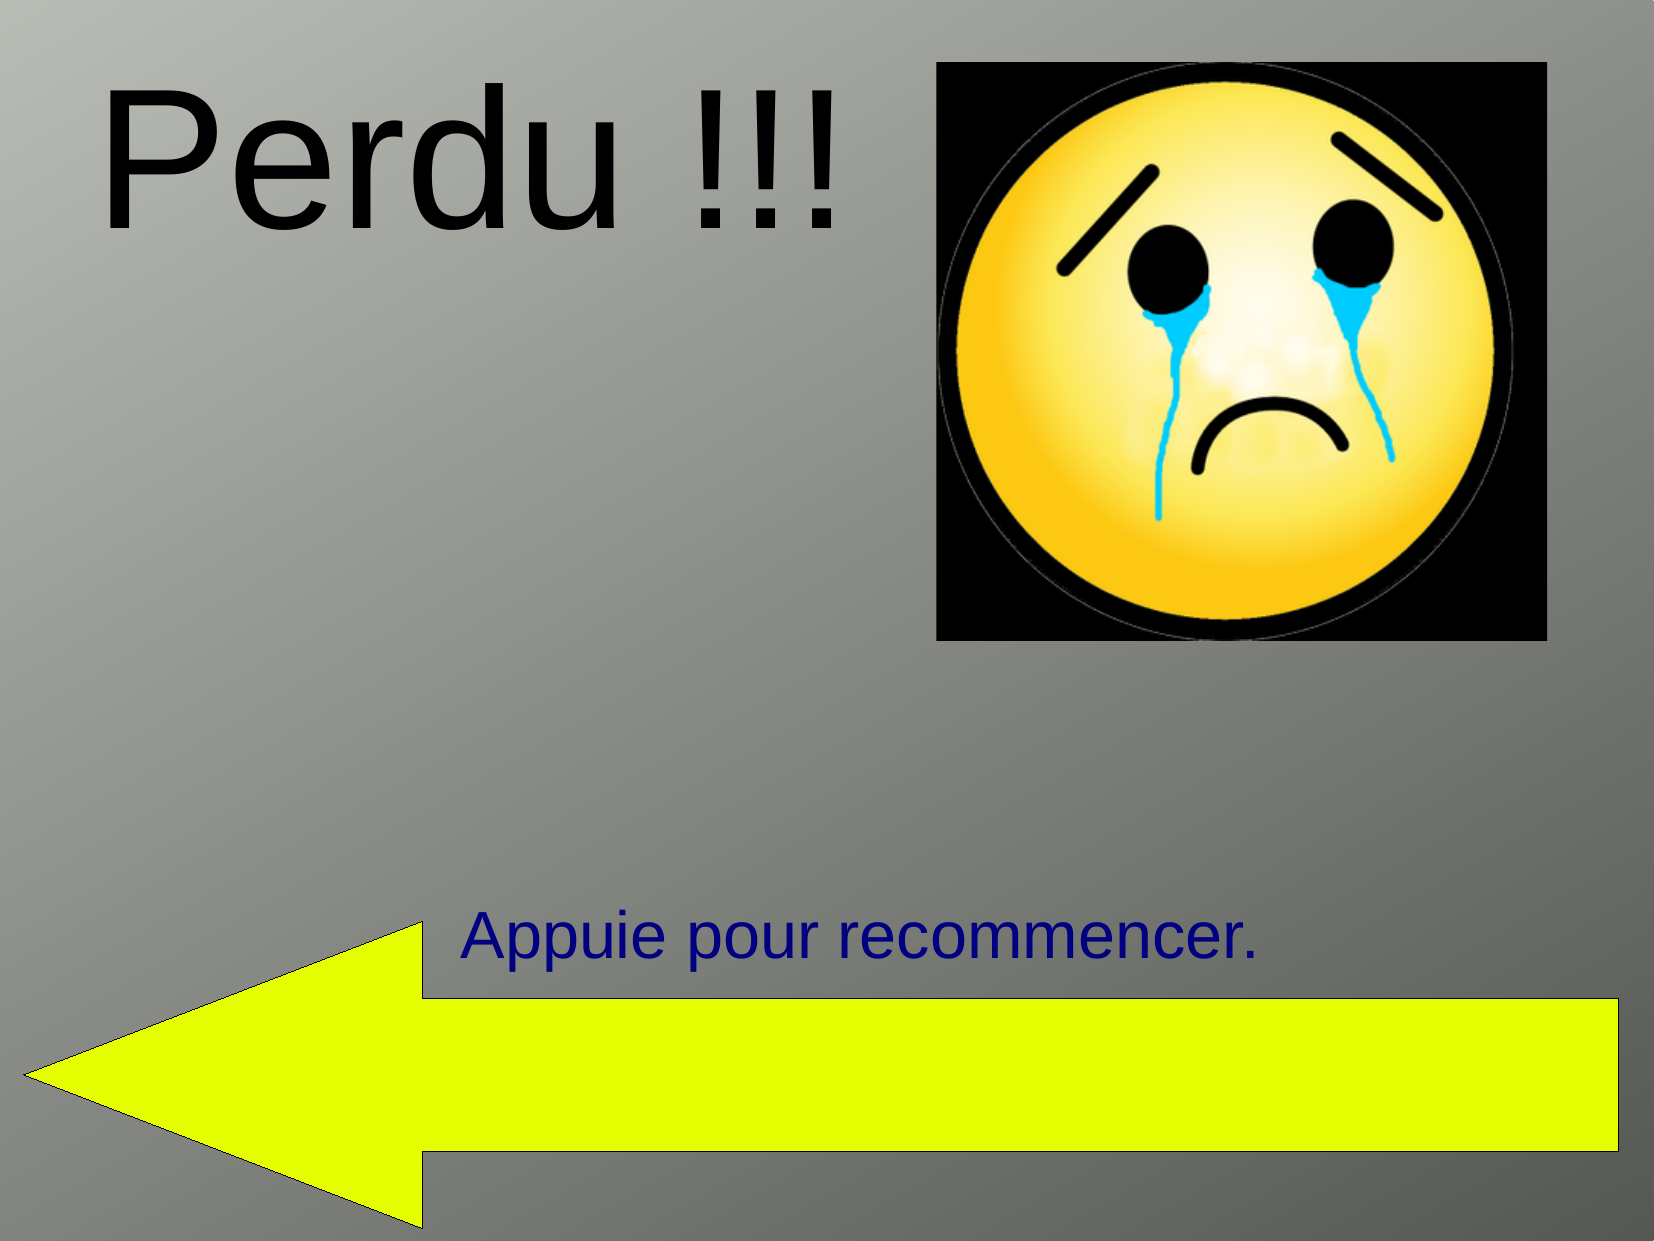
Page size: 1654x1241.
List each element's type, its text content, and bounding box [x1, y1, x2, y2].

text_box [23, 921, 1619, 1229]
title Perdu !!! [0, 47, 1217, 271]
picture [936, 62, 1548, 641]
list Appuie pour recommencer. [389, 897, 1654, 1241]
